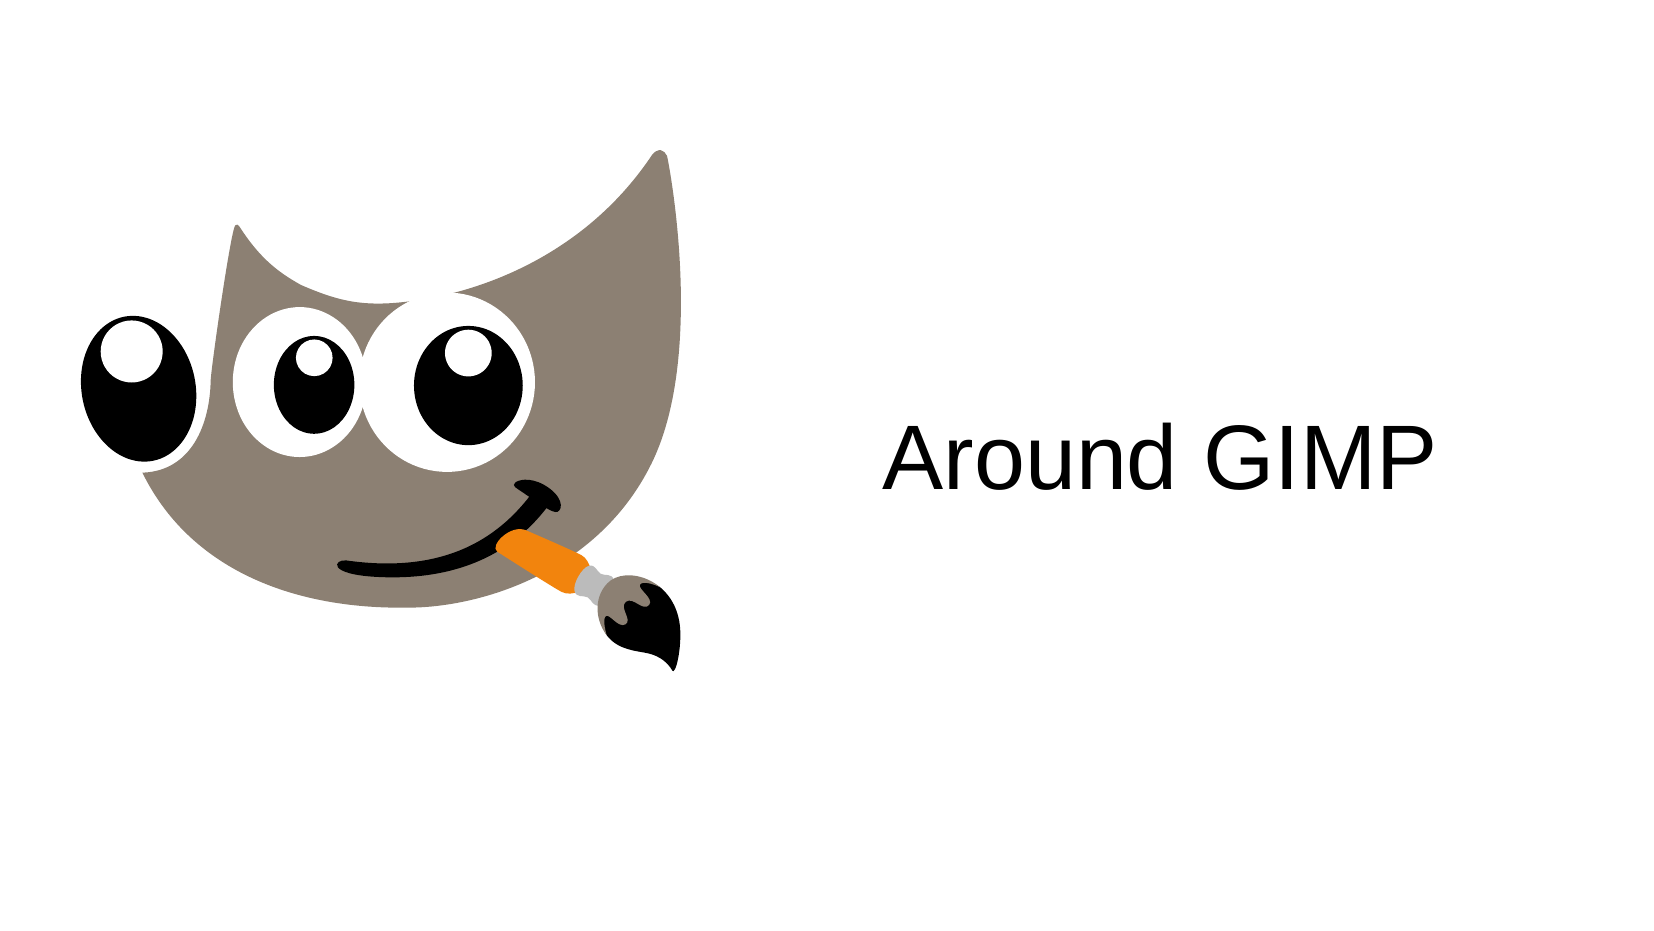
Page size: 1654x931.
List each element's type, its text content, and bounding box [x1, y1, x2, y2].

title Around GIMP [750, 157, 1571, 759]
